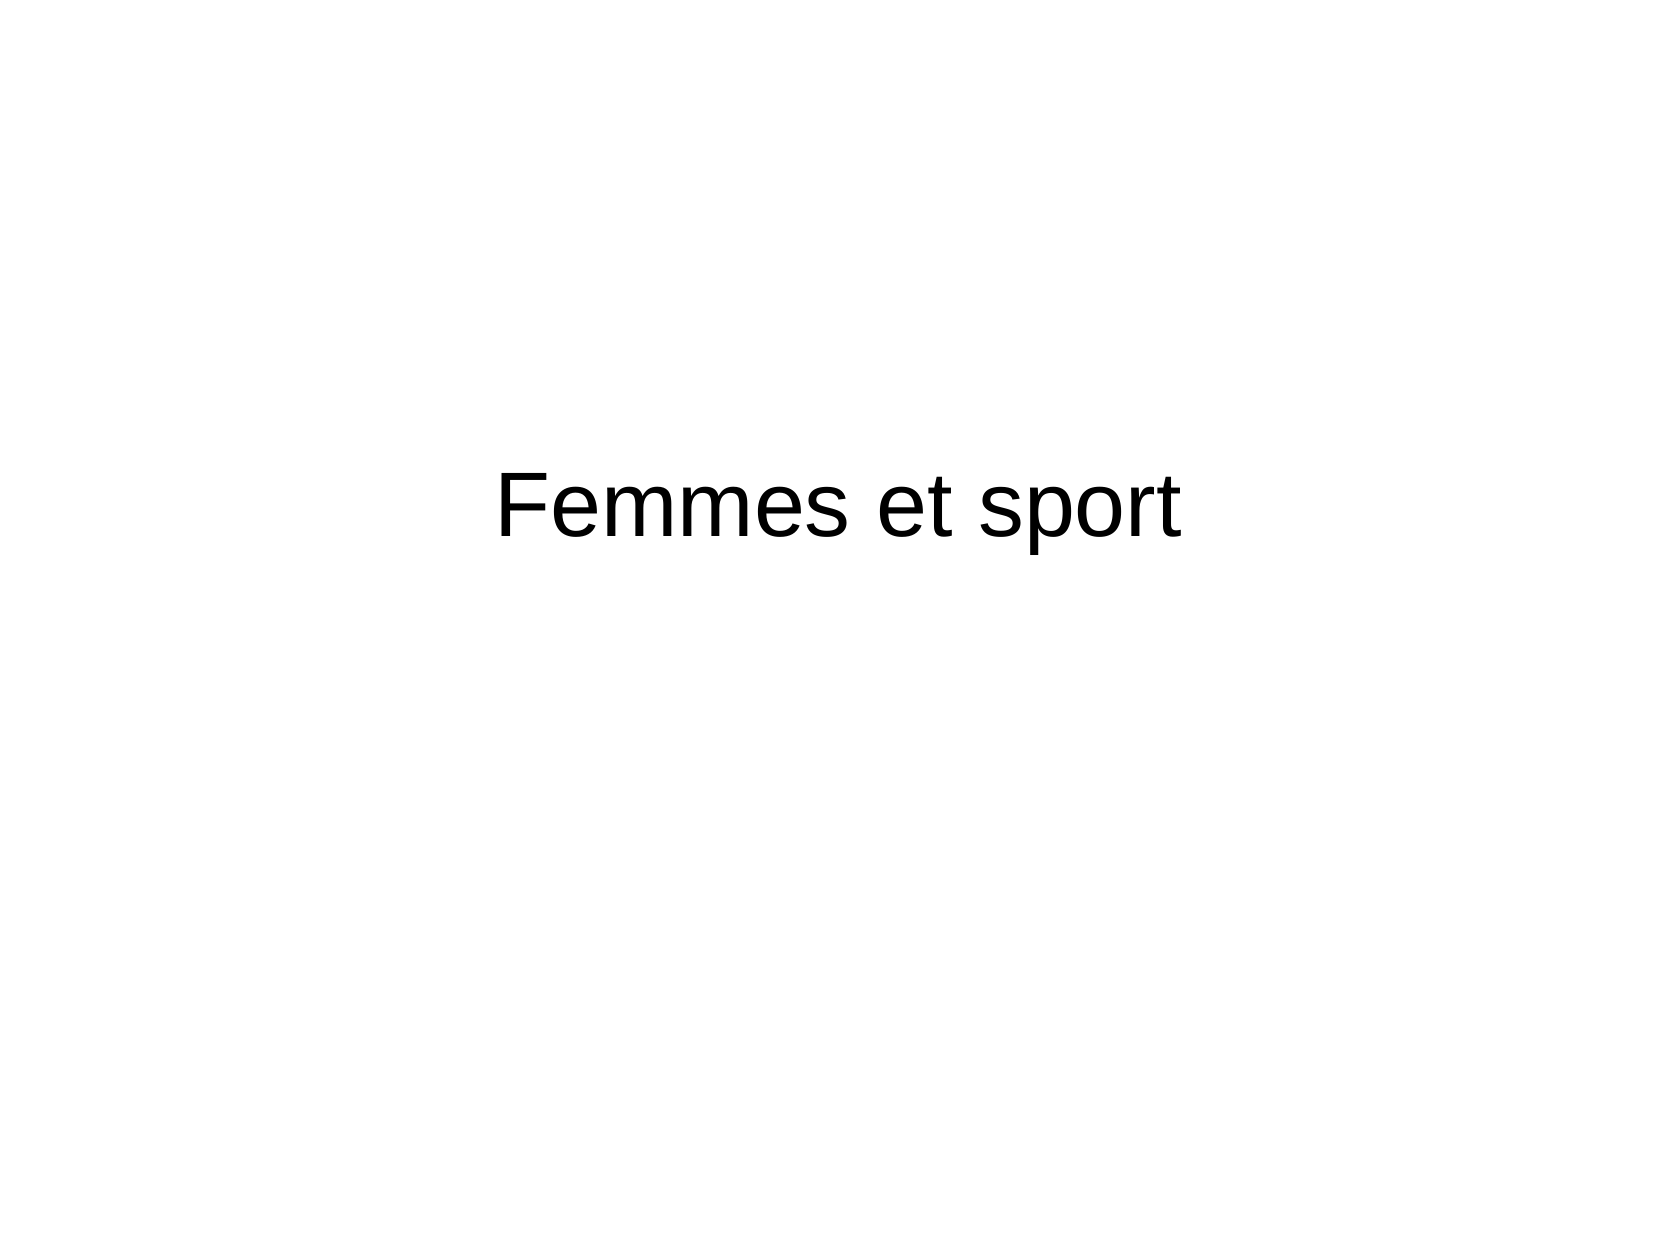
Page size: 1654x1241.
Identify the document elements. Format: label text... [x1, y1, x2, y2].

title Femmes et sport [94, 401, 1583, 609]
